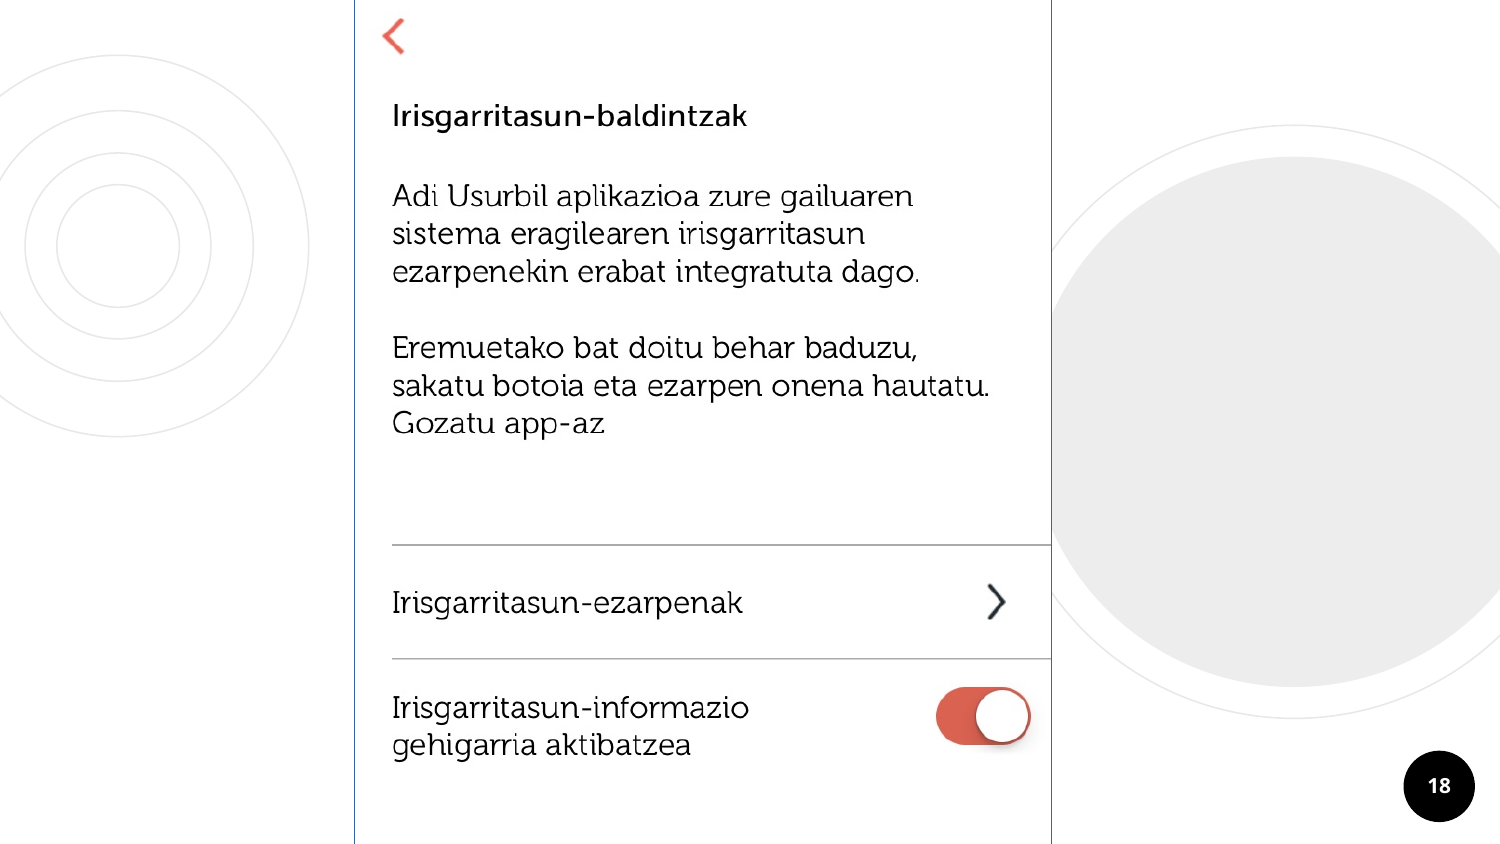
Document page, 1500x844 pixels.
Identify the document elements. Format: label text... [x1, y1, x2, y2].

picture [354, 0, 1052, 844]
text_box <zenbakia> [1403, 750, 1476, 823]
